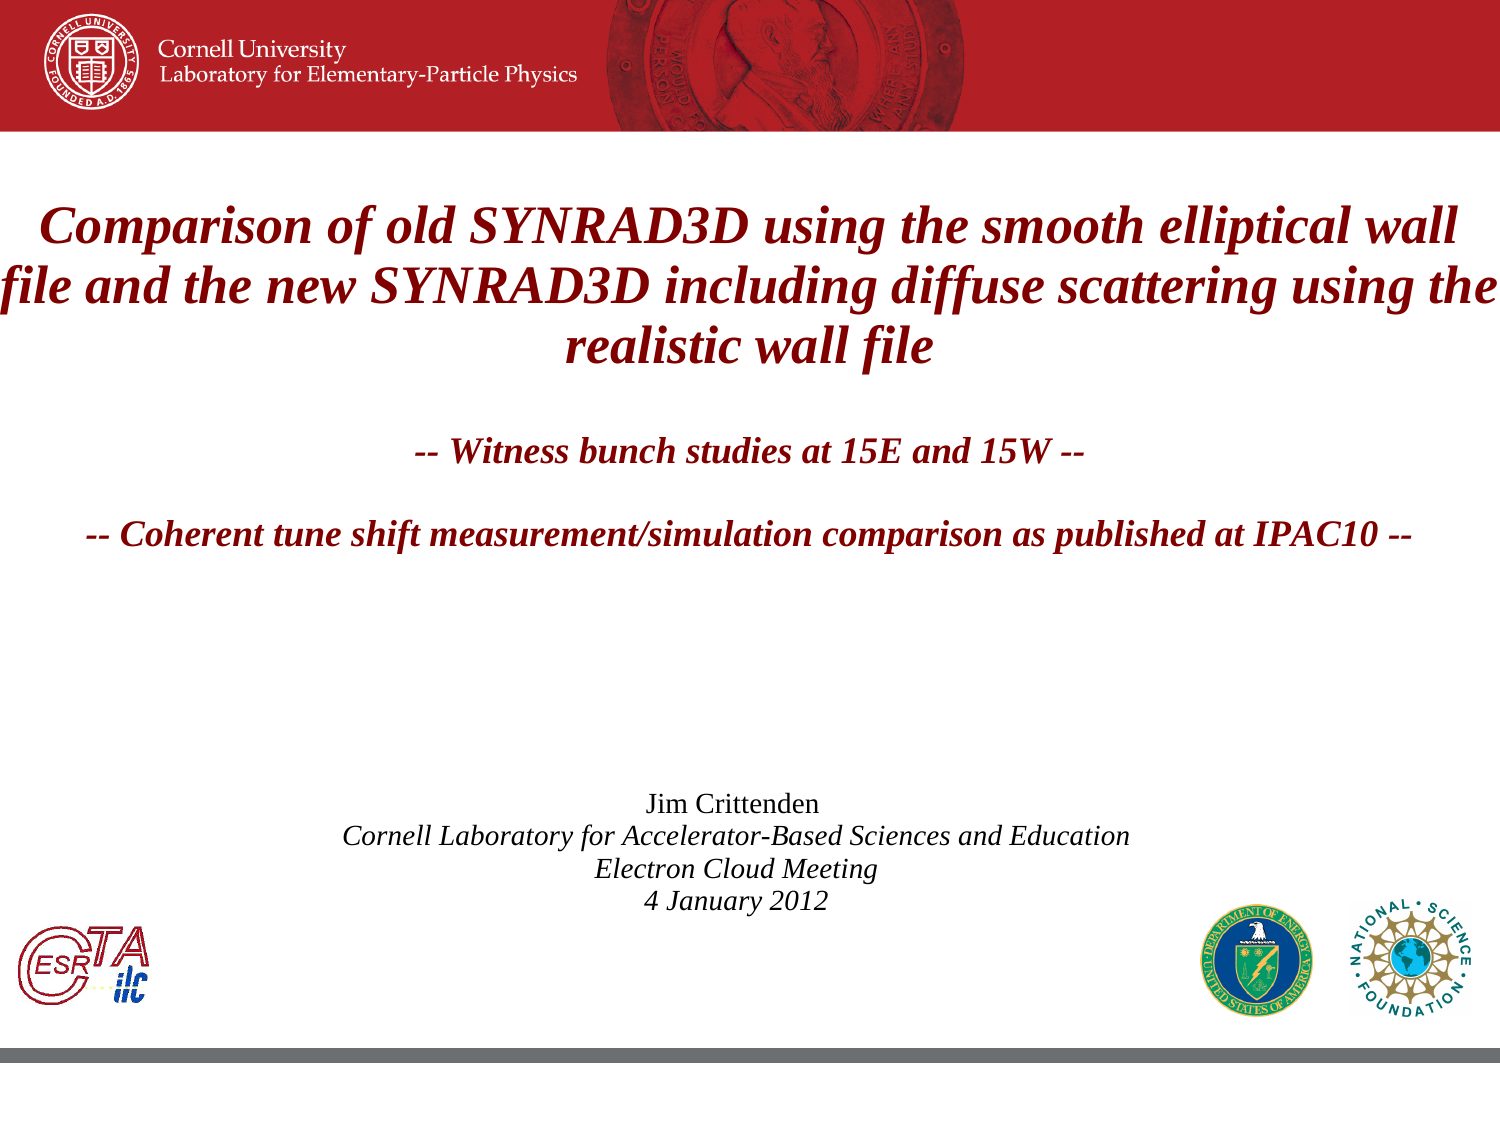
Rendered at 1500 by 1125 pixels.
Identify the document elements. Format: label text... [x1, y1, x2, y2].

picture [0, 0, 1500, 132]
subtitle Jim Crittenden Cornell Laboratory for Accelerator-Based Sciences and Education Electron Cloud Meeting 4 January 2012 [286, 780, 1187, 959]
text_box Comparison of old SYNRAD3D using the smooth elliptical wall file and the new SYNRAD3D including diffuse scattering using the realistic wall file -- Witness bunch studies at 15E and 15W -- -- Coherent tune shift measurement/simulation comparison as published at IPAC10 -- [0, 195, 1500, 713]
picture [8, 899, 151, 1036]
picture [1350, 899, 1471, 1017]
picture [1200, 904, 1313, 1017]
